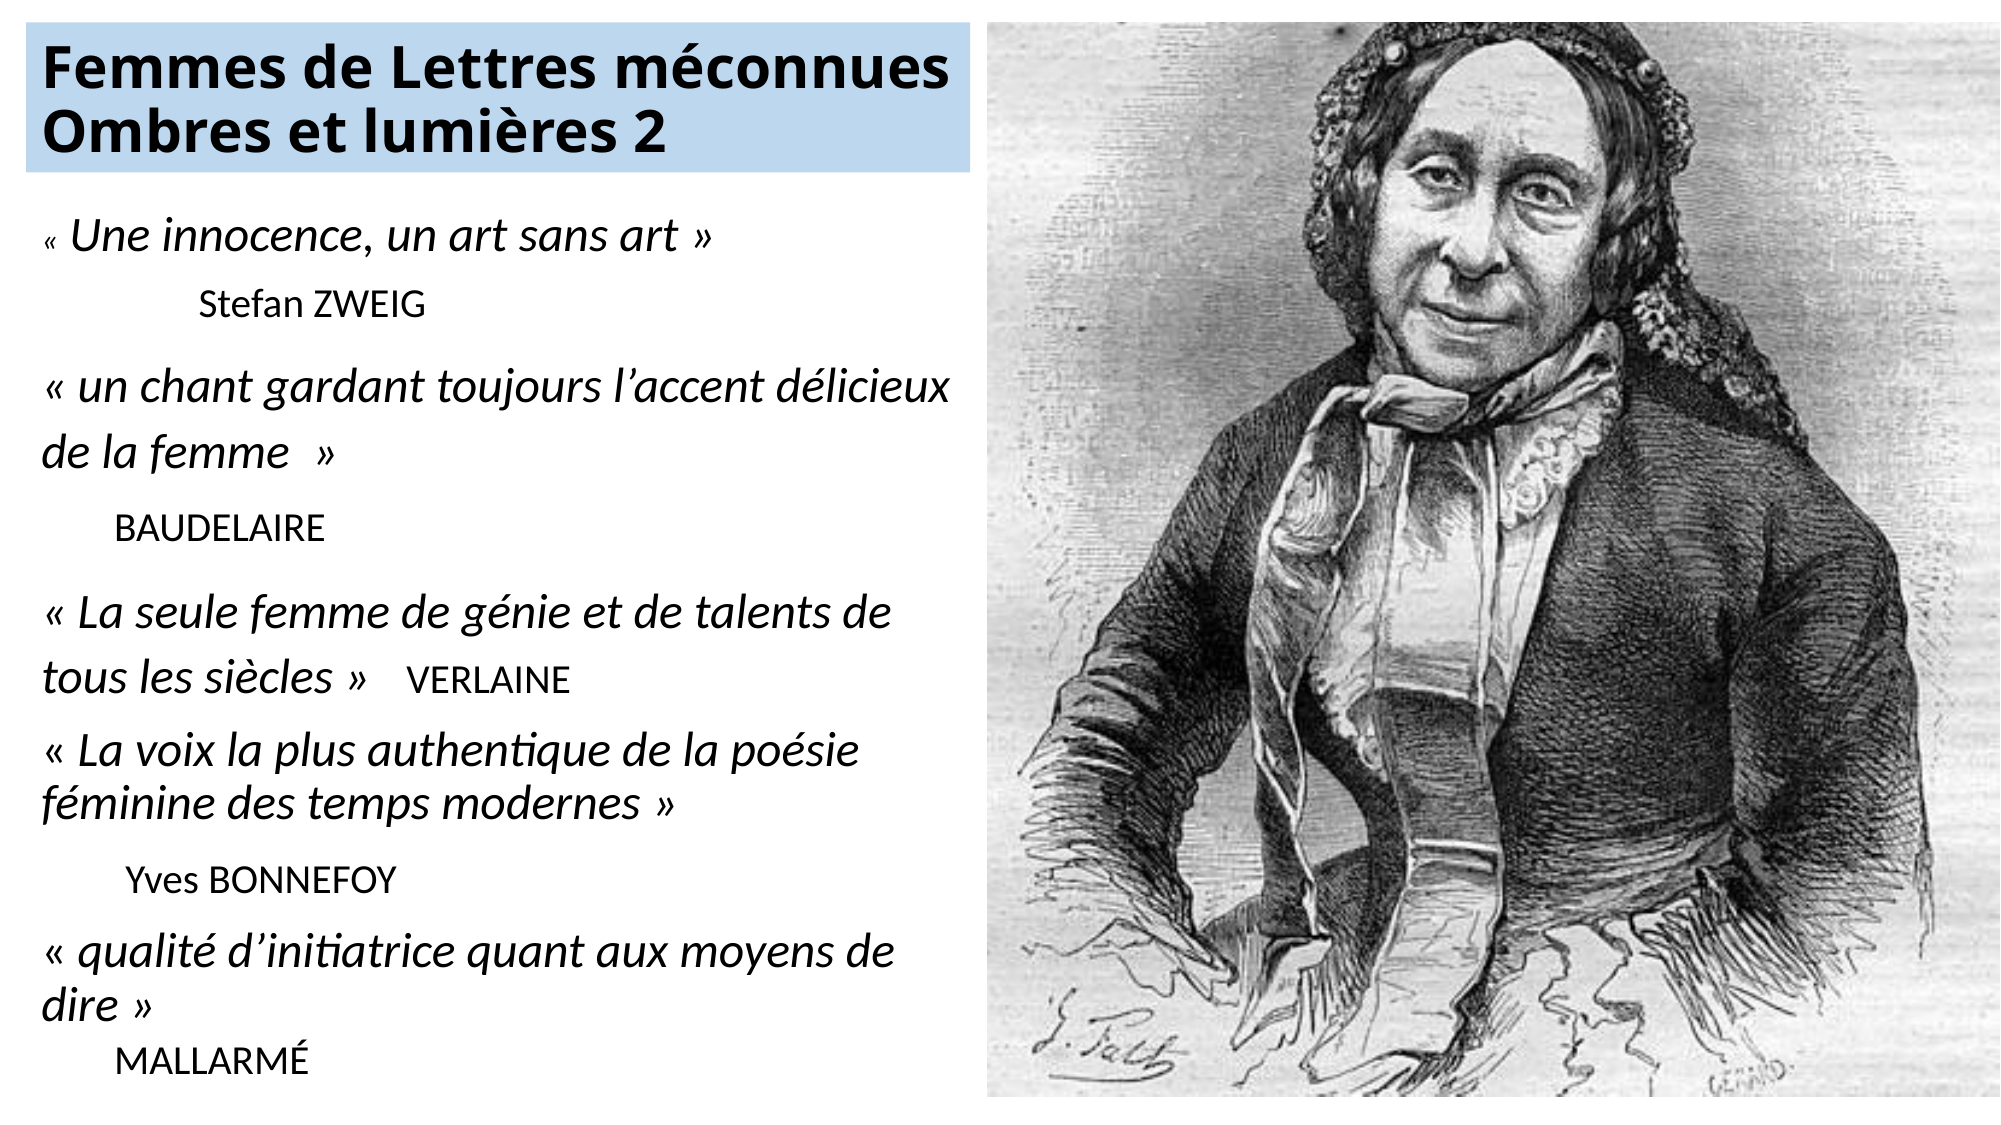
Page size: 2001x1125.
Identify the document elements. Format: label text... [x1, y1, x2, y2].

list « Une innocence, un art sans art » Stefan ZWEIG « un chant gardant toujours l’accent délicieux de la femme » BAUDELAIRE « La seule femme de génie et de talents de tous les siècles » VERLAINE « La voix la plus authentique de la poésie féminine des temps modernes » Yves BONNEFOY « qualité d’initiatrice quant aux moyens de dire » MALLARMÉ [26, 188, 983, 1125]
title Femmes de Lettres méconnues Ombres et lumières 2 [26, 22, 971, 173]
picture [987, 22, 2000, 1097]
